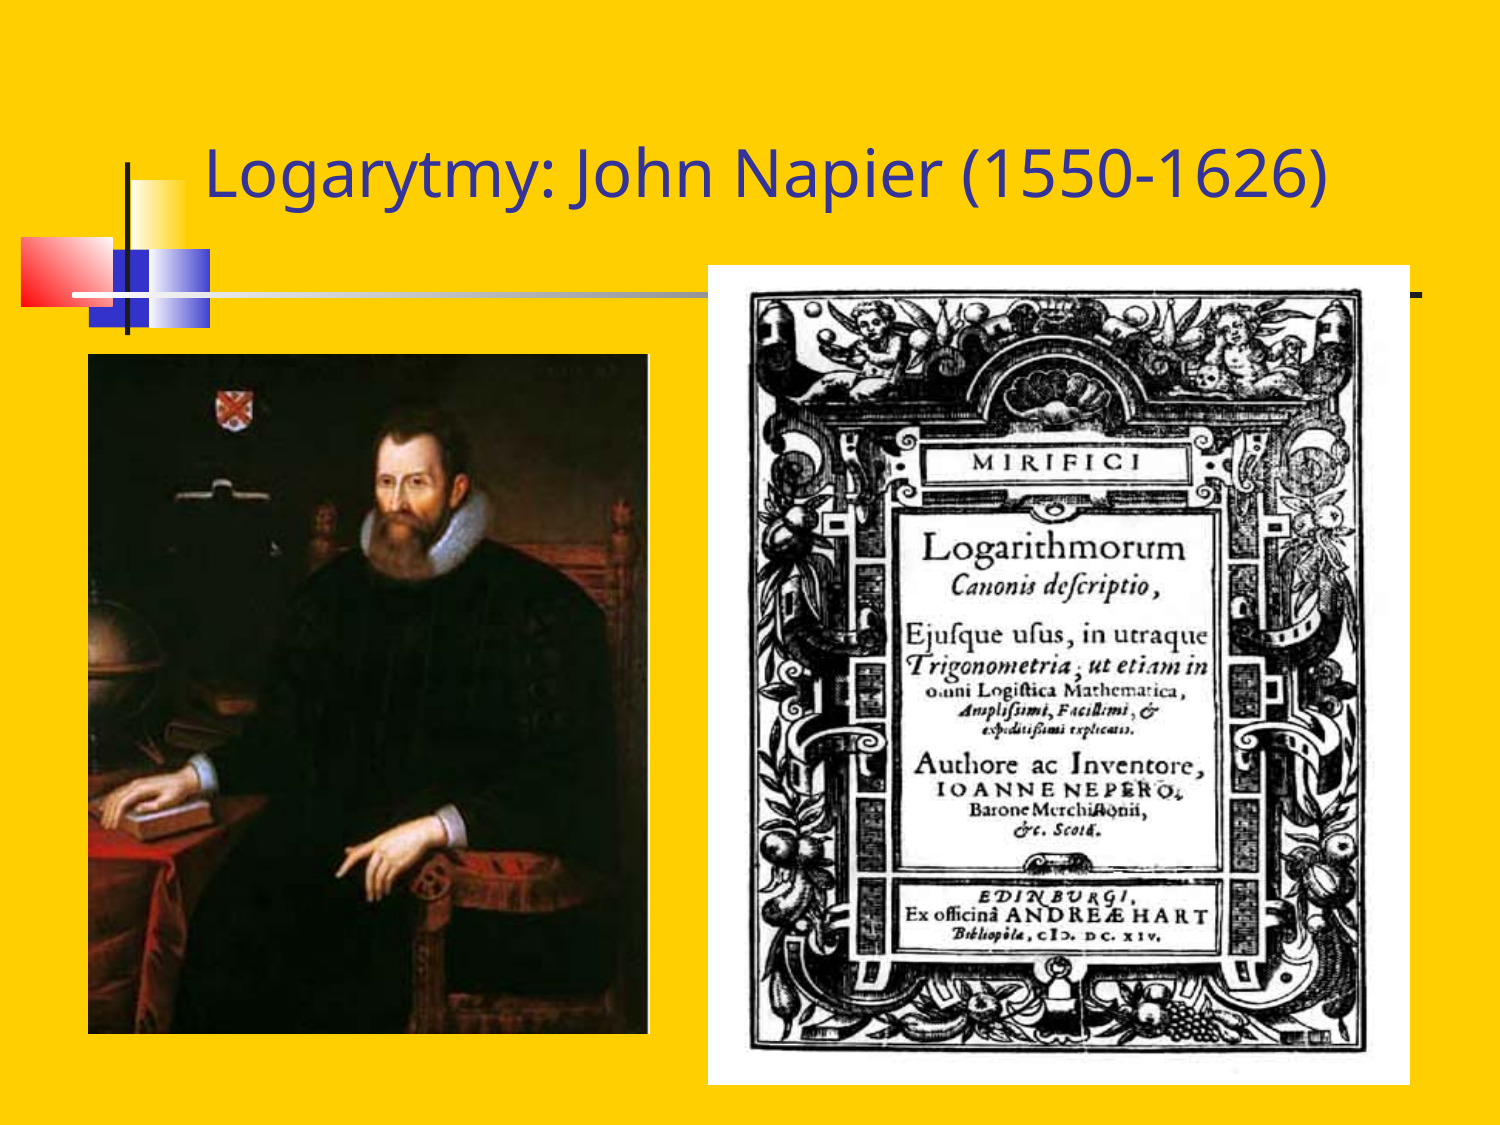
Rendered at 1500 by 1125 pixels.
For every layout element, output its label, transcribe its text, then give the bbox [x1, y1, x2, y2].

picture [708, 265, 1410, 1085]
title Logarytmy: John Napier (1550-1626) [188, 45, 1468, 297]
picture [88, 354, 650, 1034]
